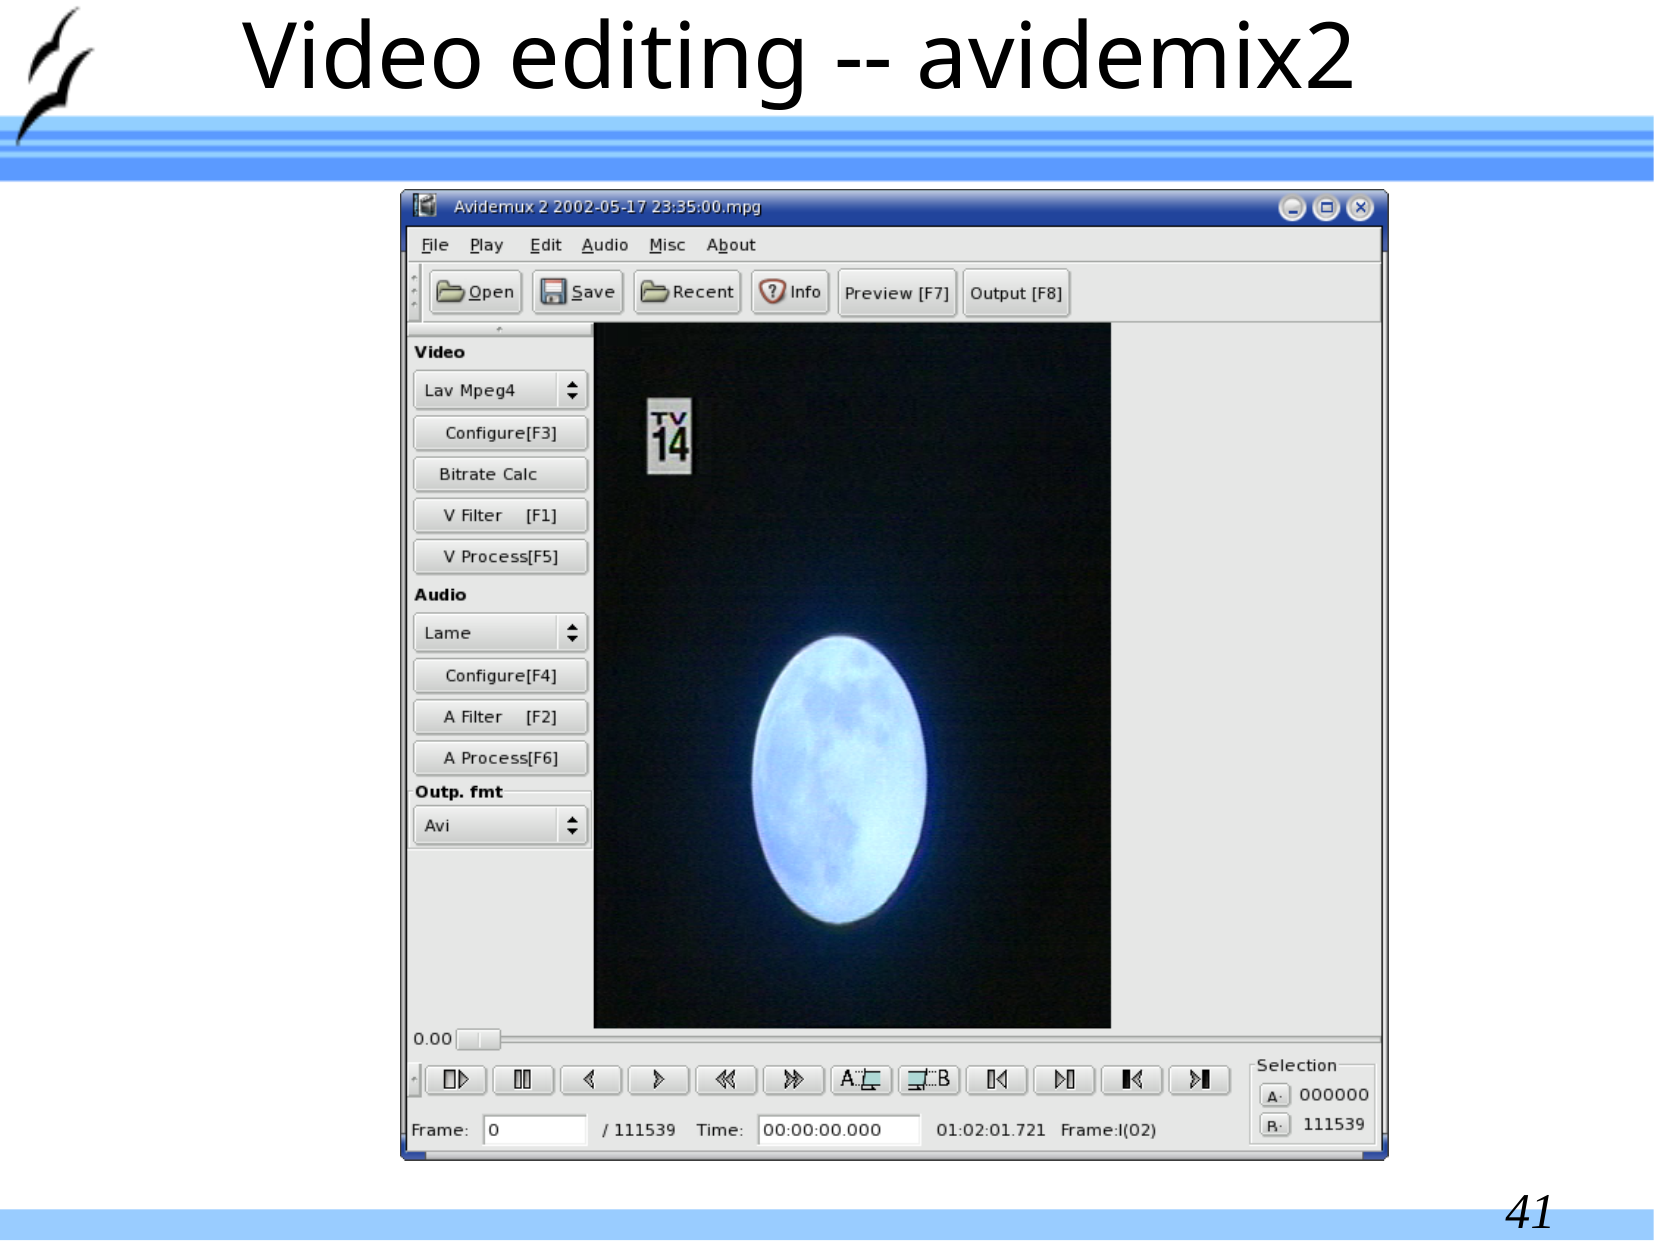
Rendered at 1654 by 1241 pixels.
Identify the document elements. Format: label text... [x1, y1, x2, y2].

picture [0, 0, 1654, 188]
title Video editing -- avidemix2 [94, 0, 1507, 121]
picture [400, 189, 1389, 1161]
